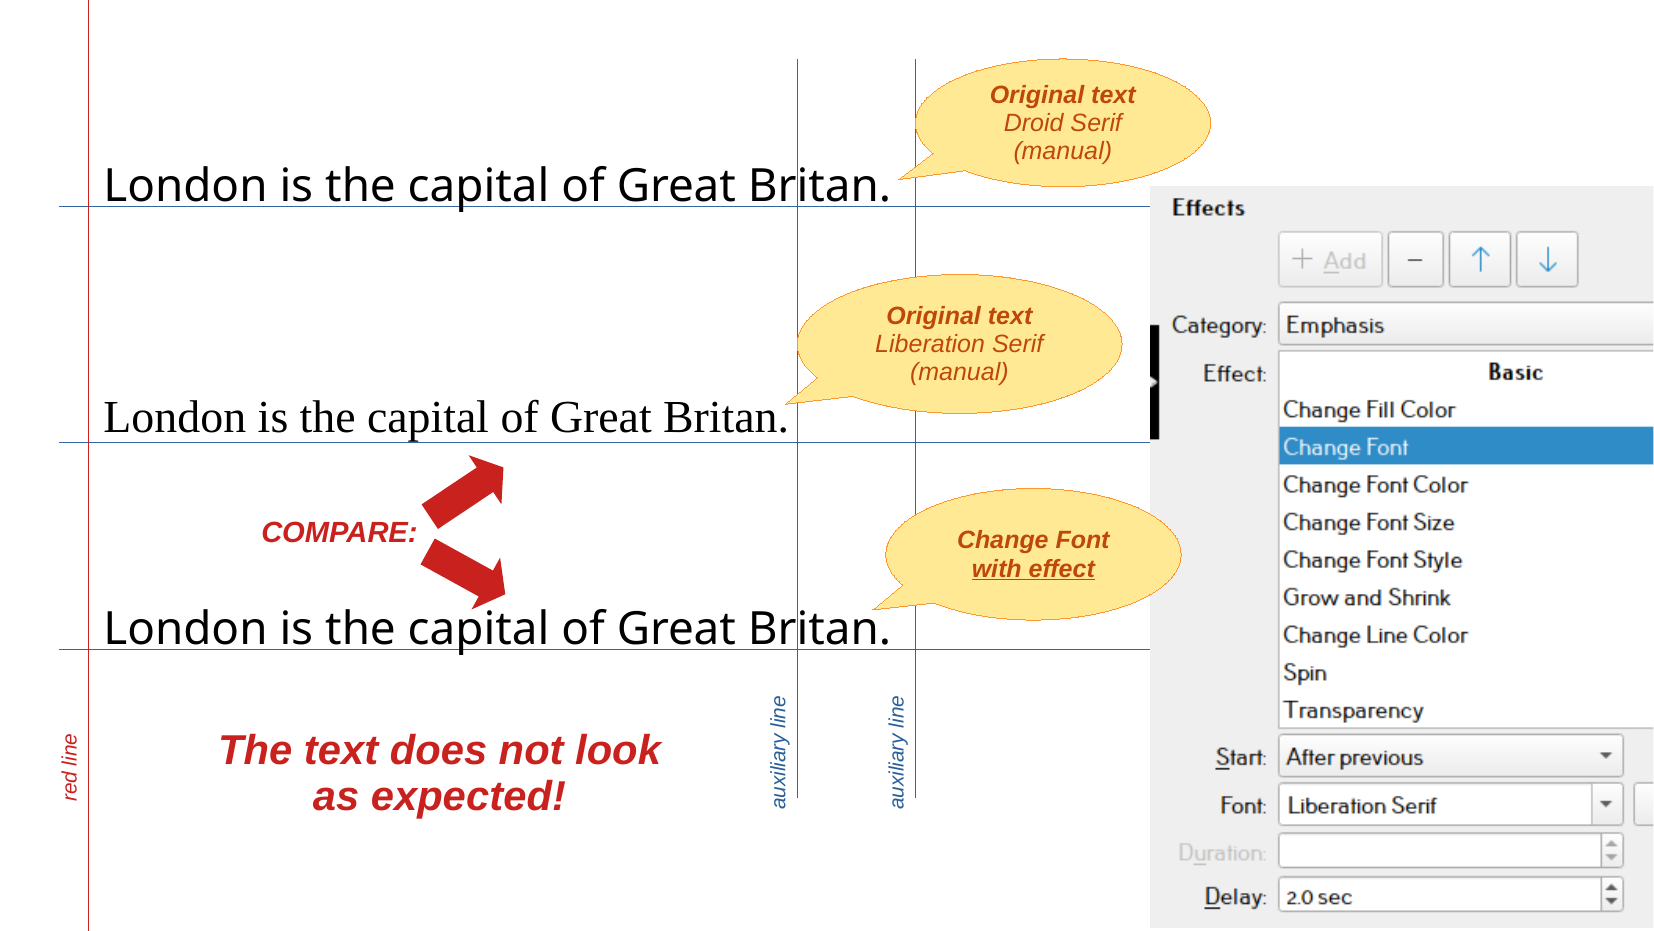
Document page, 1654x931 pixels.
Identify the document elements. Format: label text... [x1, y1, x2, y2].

text_box red line [50, 708, 89, 827]
text_box London is the capital of Great Britan. [89, 588, 1241, 666]
text_box [420, 538, 506, 610]
text_box auxiliary line [877, 679, 916, 827]
text_box [421, 455, 504, 529]
text_box Original text Liberation Serif (manual) [785, 274, 1123, 414]
text_box London is the capital of Great Britan. [89, 145, 1241, 223]
text_box COMPARE: [236, 504, 443, 562]
text_box London is the capital of Great Britan. [89, 383, 1241, 450]
text_box Change Font with effect [872, 488, 1182, 621]
text_box The text does not look as expected! [170, 718, 709, 827]
text_box Original text Droid Serif (manual) [898, 58, 1211, 187]
text_box auxiliary line [759, 679, 798, 827]
picture [1150, 186, 1654, 928]
